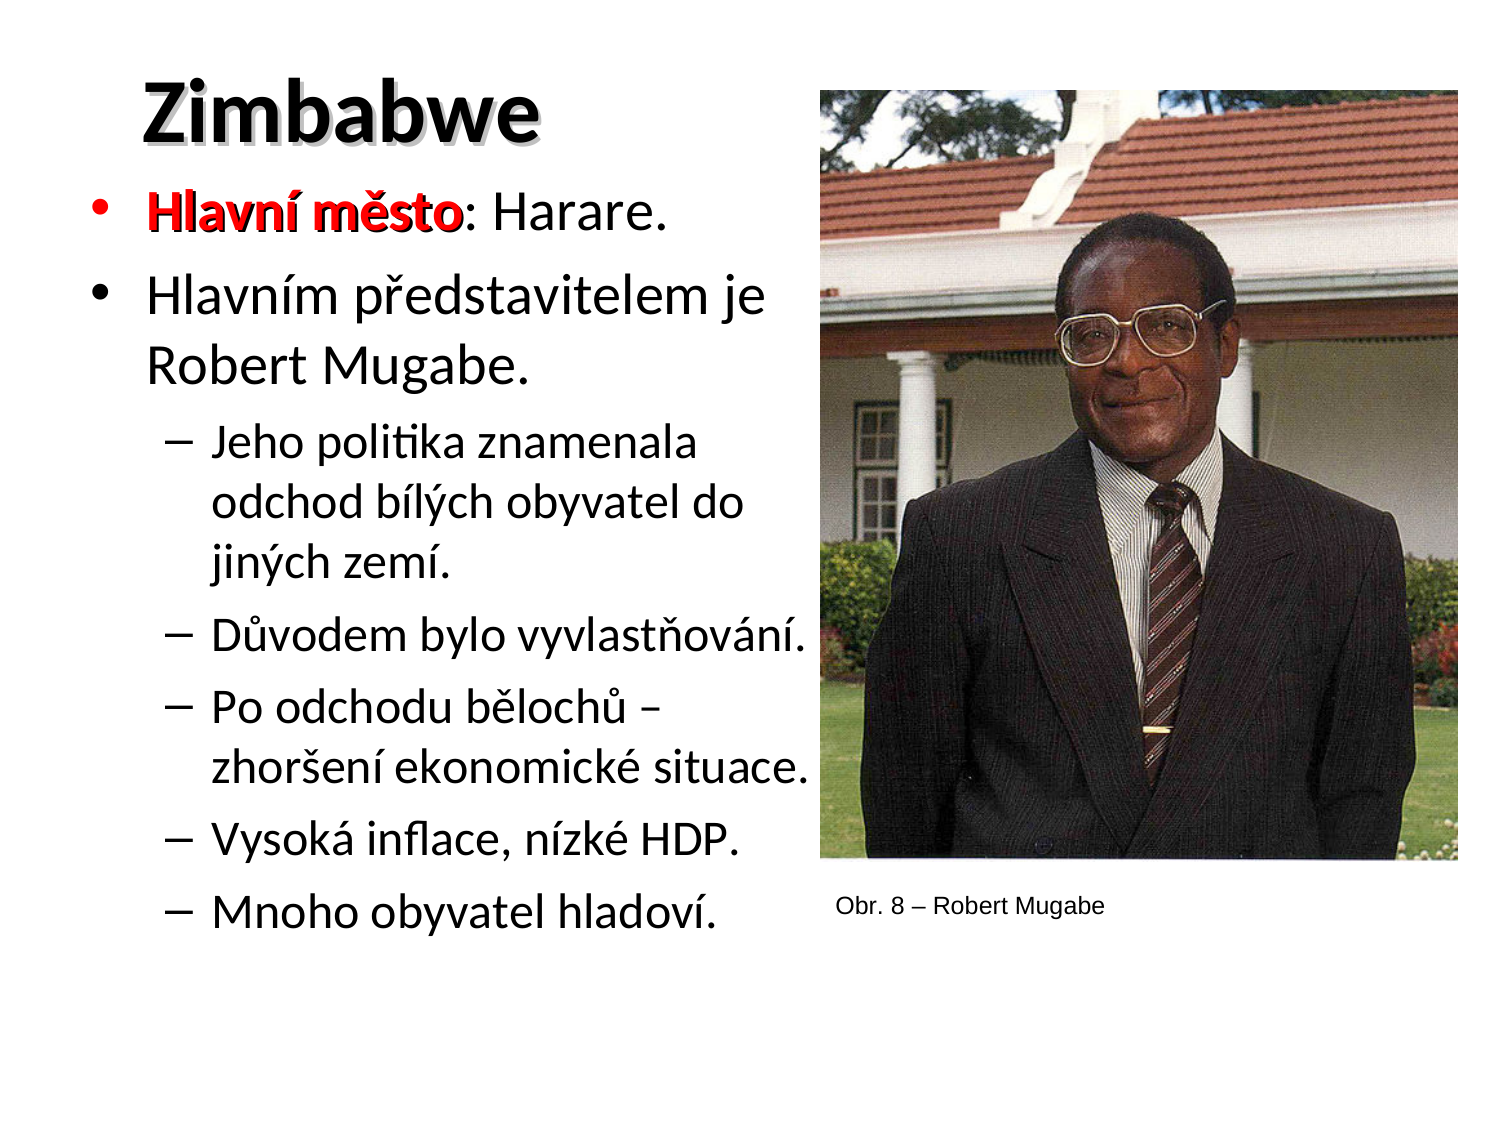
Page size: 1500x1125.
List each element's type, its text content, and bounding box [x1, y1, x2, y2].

title Zimbabwe [74, 35, 610, 176]
picture [820, 90, 1458, 862]
text_box Obr. 8 – Robert Mugabe [820, 881, 1255, 927]
list Hlavní město: Harare. Hlavním představitelem je Robert Mugabe. Jeho politika znamenala odchod bílých obyvatel do jiných zemí. Důvodem bylo vyvlastňování. Po odchodu bělochů – zhoršení ekonomické situace. Vysoká inflace, nízké HDP. Mnoho obyvatel hladoví. [75, 164, 844, 962]
